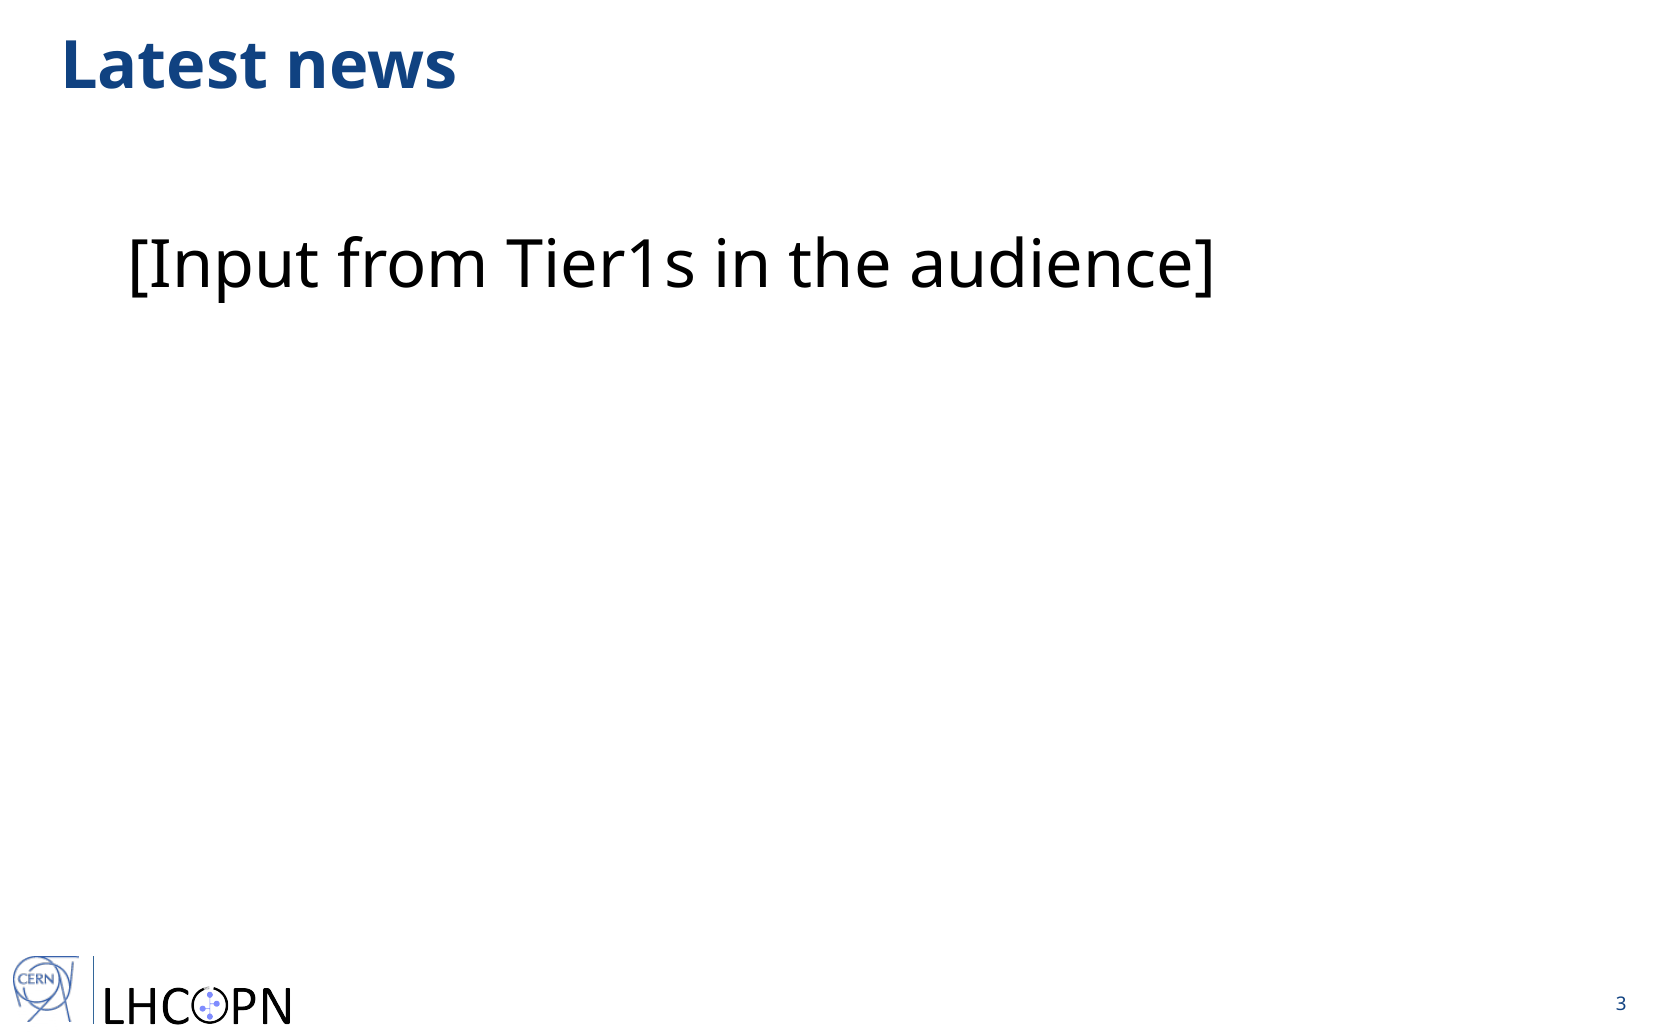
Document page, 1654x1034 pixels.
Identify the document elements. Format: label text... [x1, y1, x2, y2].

picture [13, 956, 79, 1032]
text_box [Input from Tier1s in the audience] [113, 209, 1638, 1032]
picture [103, 984, 113, 1027]
title Latest news [60, 0, 1528, 138]
